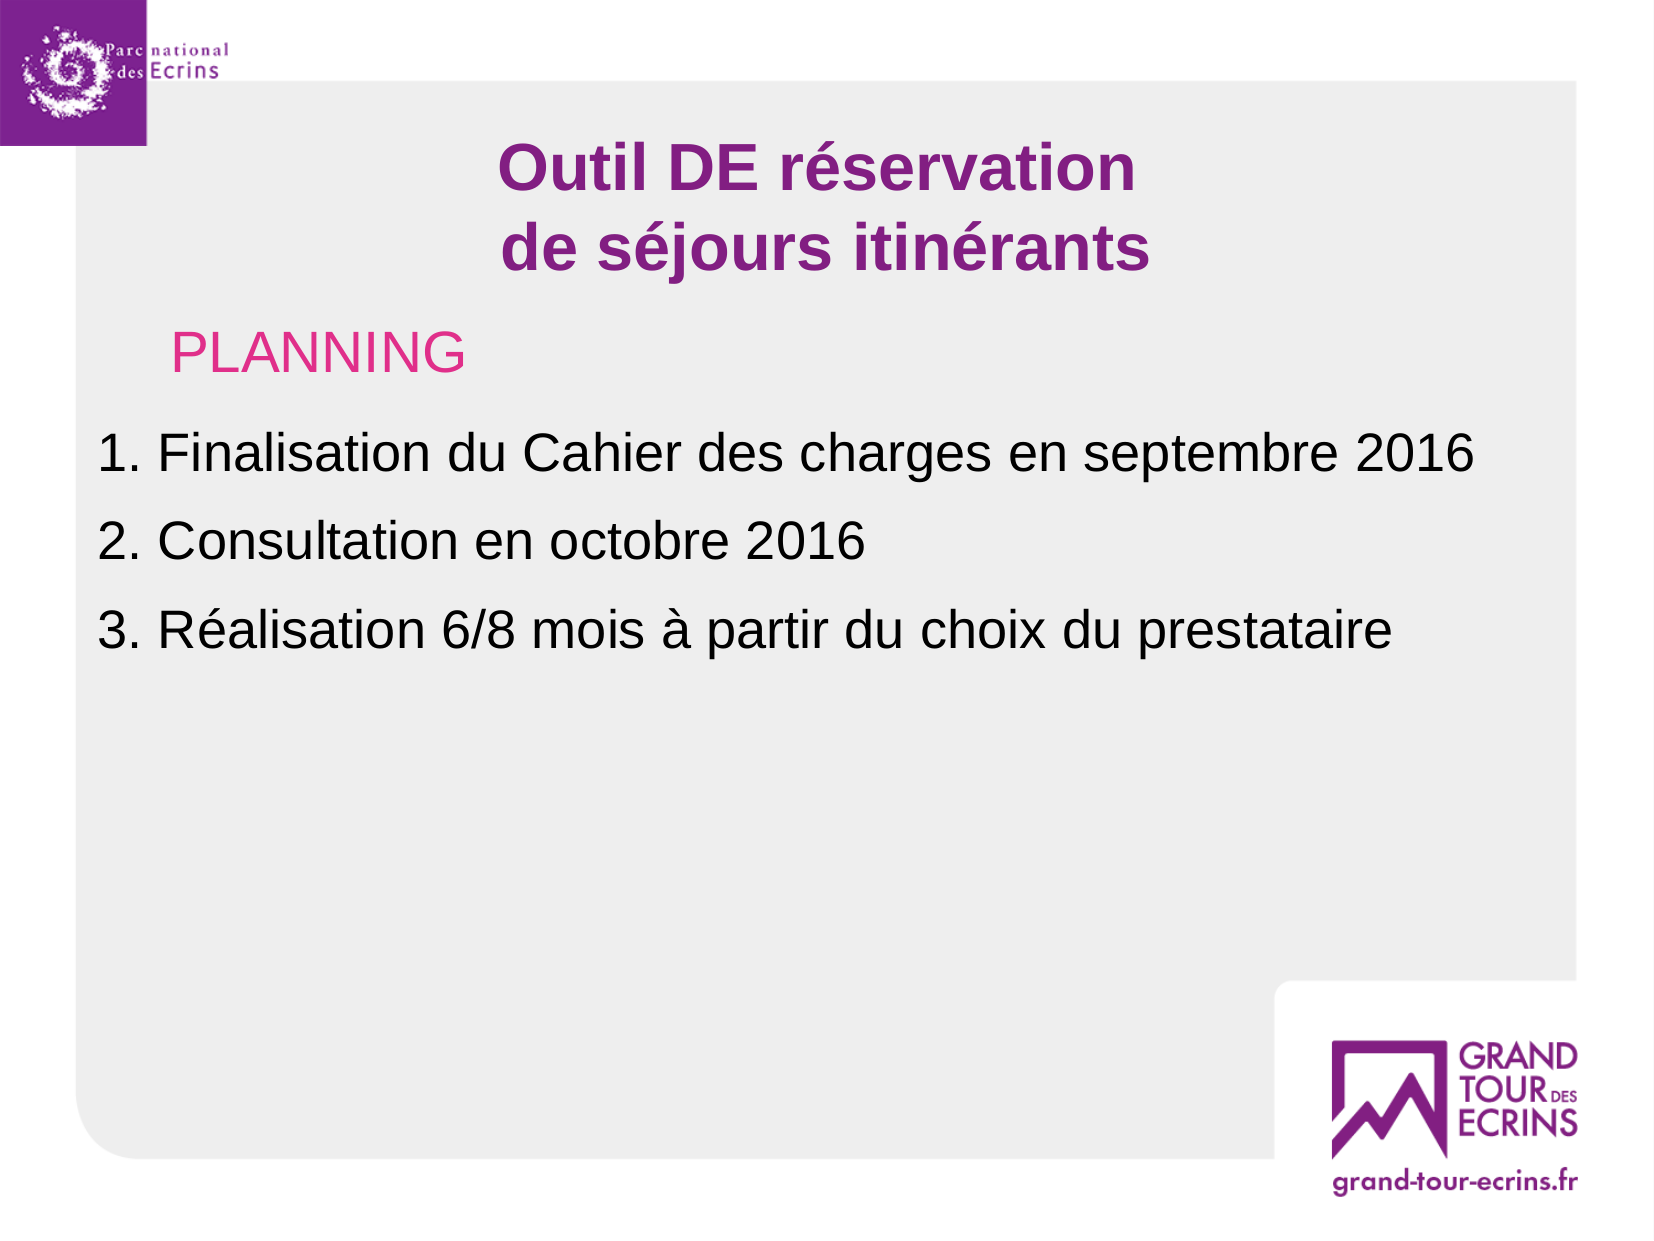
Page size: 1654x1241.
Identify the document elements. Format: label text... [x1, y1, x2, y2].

list PLANNING 1. Finalisation du Cahier des charges en septembre 2016 2. Consultation en octobre 2016 3. Réalisation 6/8 mois à partir du choix du prestataire [82, 306, 1571, 1095]
picture [0, 0, 1654, 1241]
title Outil DE réservation de séjours itinérants [82, 87, 1571, 306]
